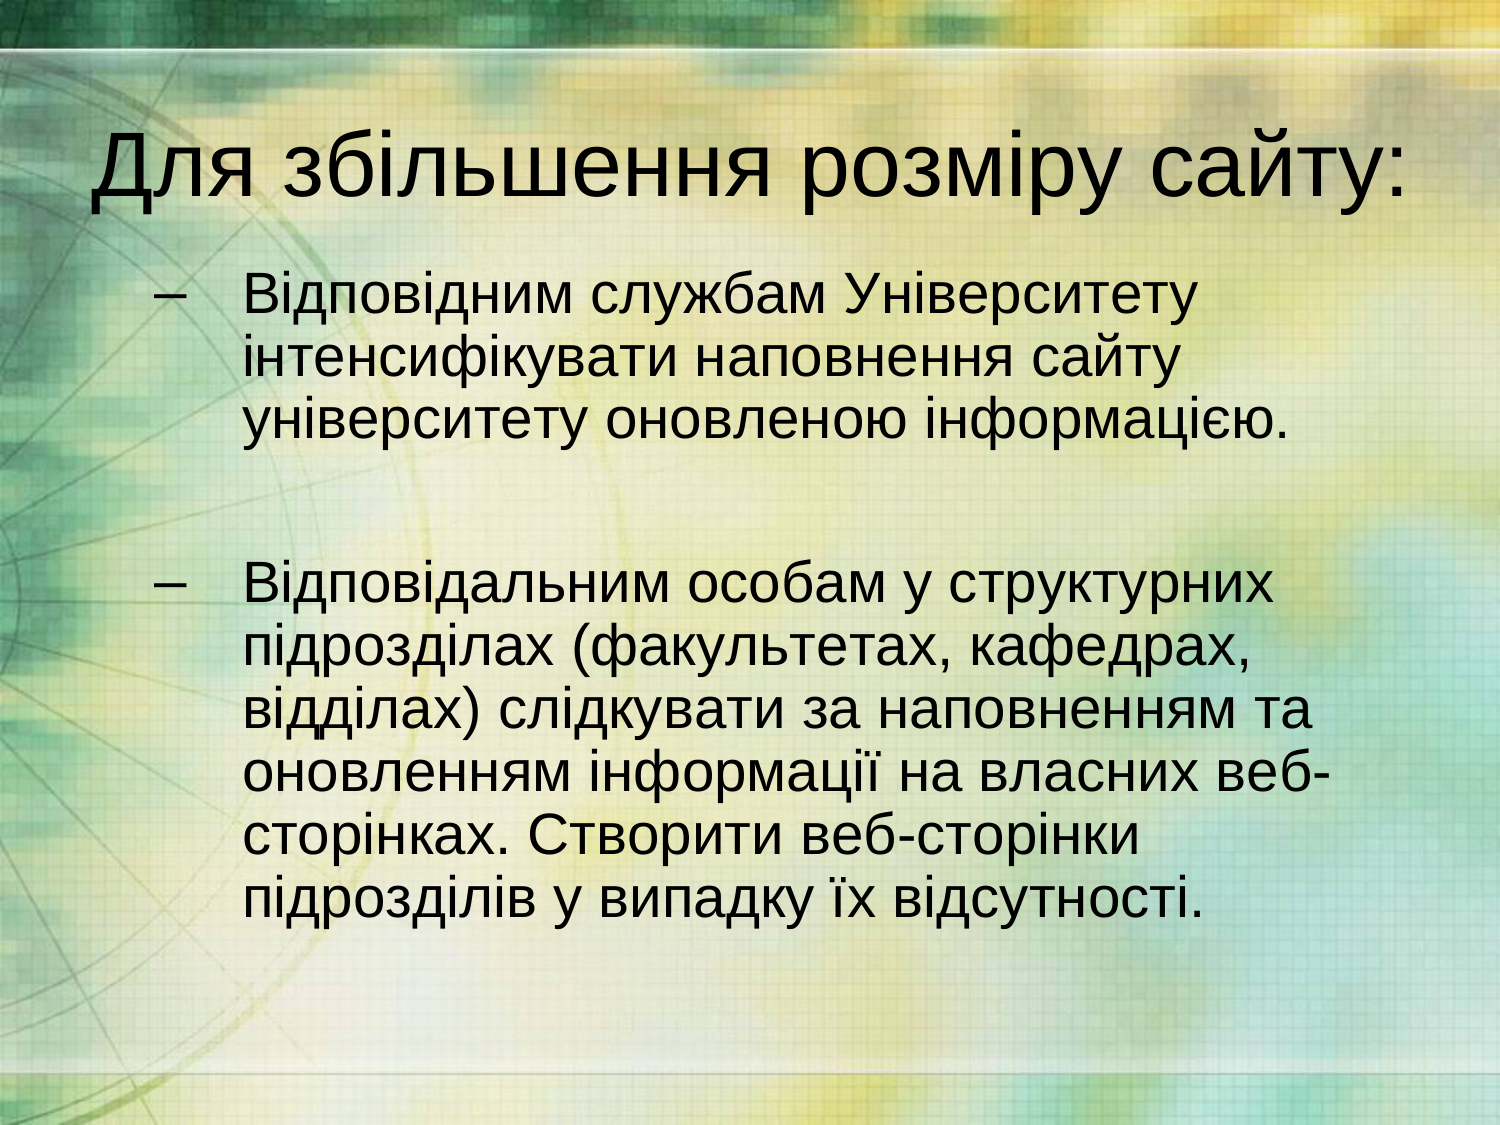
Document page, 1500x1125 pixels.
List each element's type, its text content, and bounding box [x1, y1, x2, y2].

title Для збільшення розміру сайту: [76, 66, 1427, 254]
picture [0, 0, 1500, 1125]
list Відповідним службам Університету інтенсифікувати наповнення сайту університету оновленою інформацією. Відповідальним особам у структурних підрозділах (факультетах, кафедрах, відділах) слідкувати за наповненням та оновленням інформації на власних веб-сторінках. Створити веб-сторінки підрозділів у випадку їх відсутності. [64, 255, 1415, 993]
